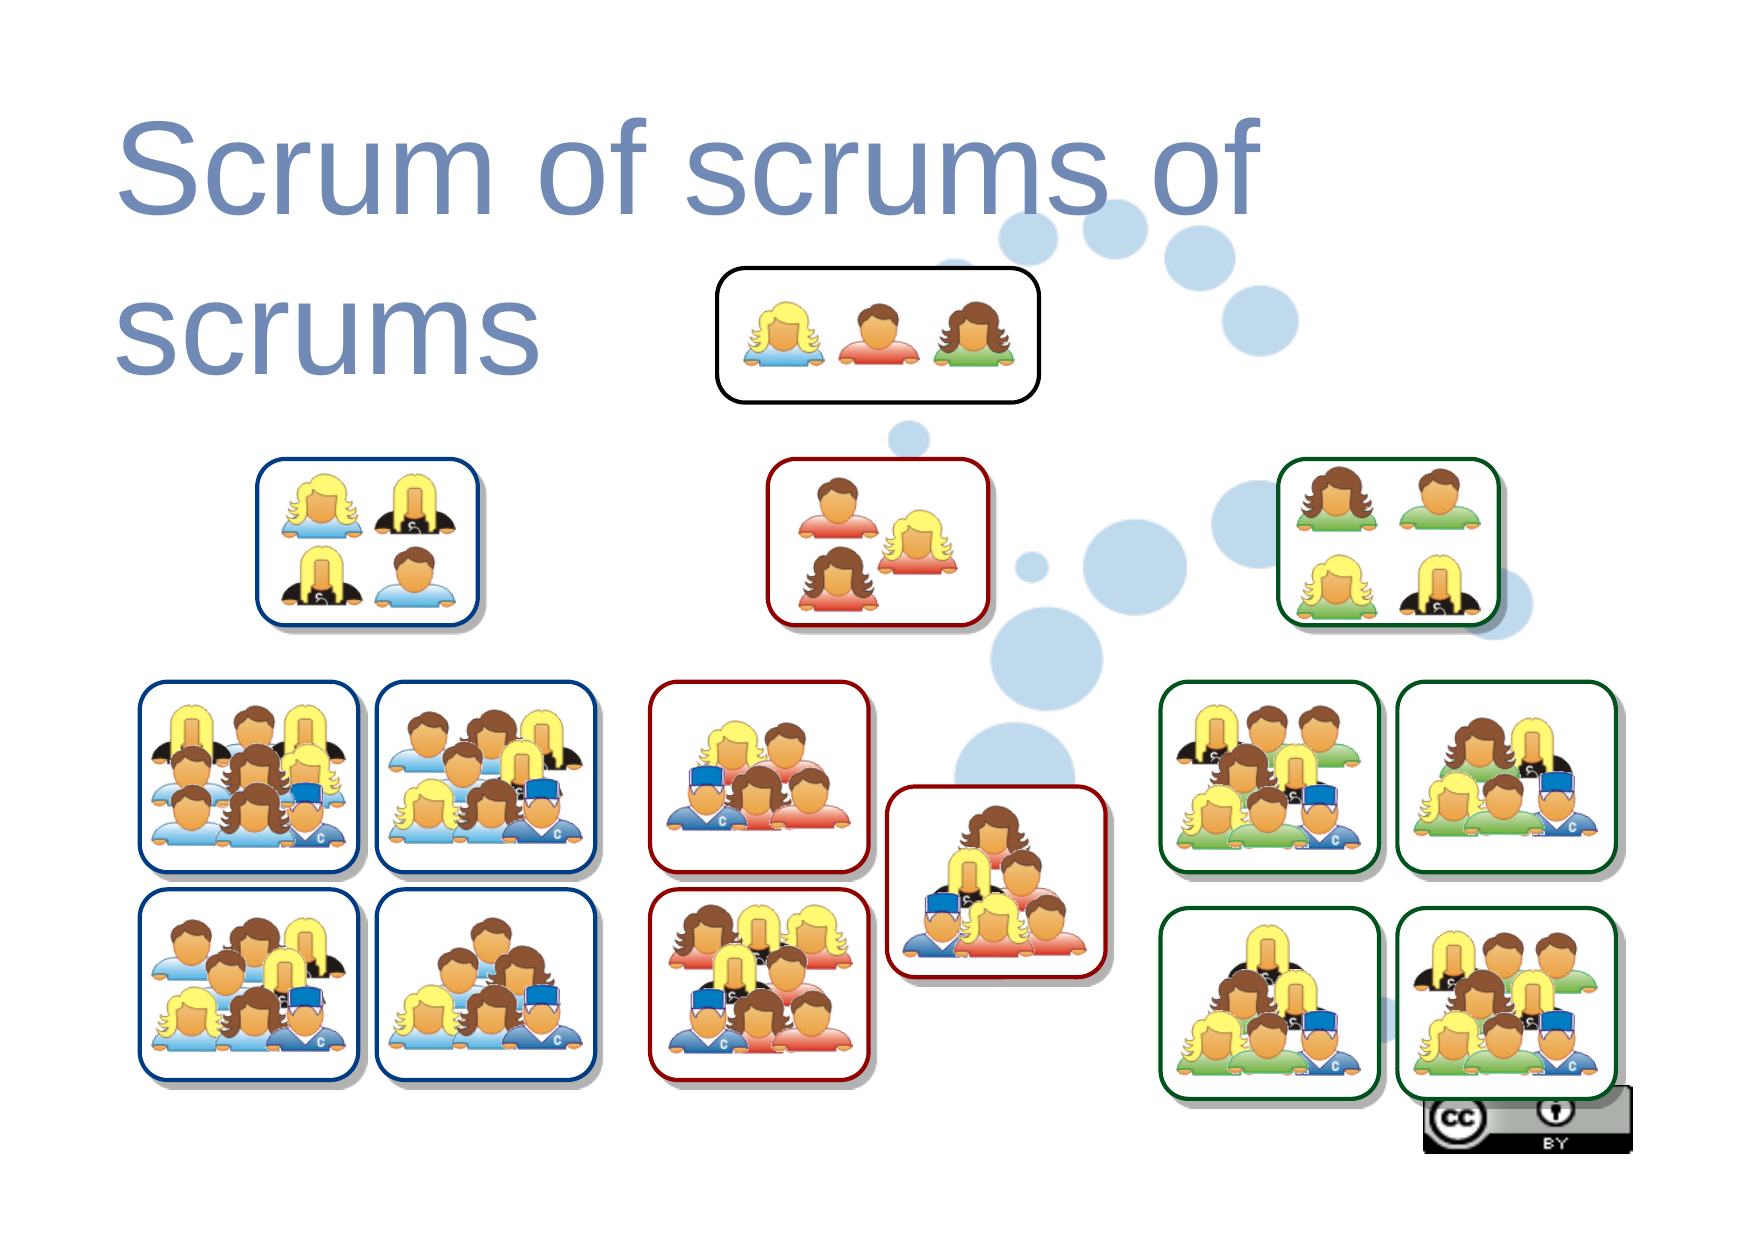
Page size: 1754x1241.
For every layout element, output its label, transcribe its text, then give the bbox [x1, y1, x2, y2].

picture [838, 303, 920, 365]
picture [1423, 1085, 1633, 1154]
text_box [139, 681, 359, 873]
picture [668, 904, 853, 1054]
text_box Scrum of scrums of scrums [107, 92, 1696, 391]
picture [1413, 717, 1598, 837]
text_box [1160, 681, 1379, 873]
picture [798, 477, 958, 612]
text_box [650, 681, 869, 873]
picture [151, 704, 346, 848]
picture [743, 301, 825, 367]
picture [933, 301, 1015, 367]
picture [666, 720, 851, 831]
picture [281, 545, 363, 610]
text_box [767, 458, 989, 626]
text_box [257, 458, 478, 626]
picture [887, 391, 1595, 1043]
picture [374, 473, 456, 539]
picture [1413, 930, 1598, 1076]
text_box [376, 681, 596, 873]
text_box [650, 889, 869, 1081]
text_box [1278, 458, 1499, 626]
text_box [1397, 681, 1616, 873]
picture [151, 917, 346, 1052]
picture [1176, 924, 1361, 1076]
text_box [1397, 908, 1616, 1099]
picture [374, 546, 456, 608]
text_box [717, 268, 1040, 403]
picture [902, 805, 1087, 958]
text_box [139, 889, 359, 1081]
text_box [376, 889, 596, 1081]
text_box [1160, 908, 1379, 1099]
picture [388, 917, 583, 1050]
picture [388, 709, 583, 844]
text_box [887, 786, 1106, 978]
picture [281, 473, 363, 539]
